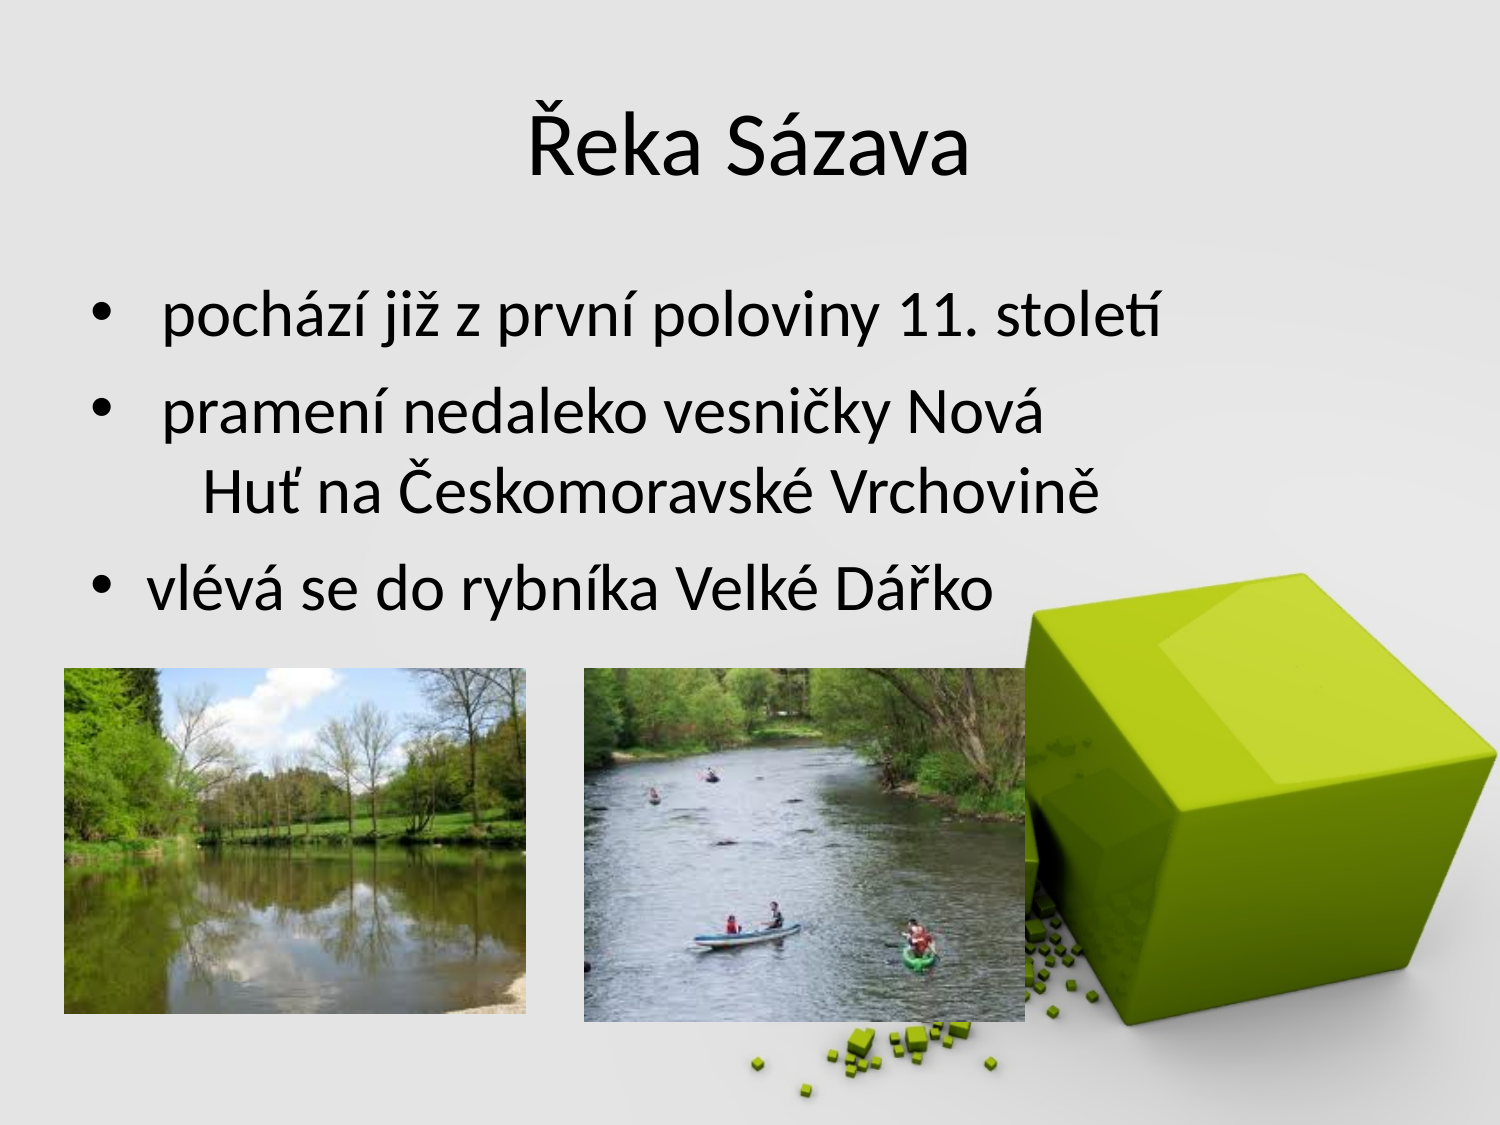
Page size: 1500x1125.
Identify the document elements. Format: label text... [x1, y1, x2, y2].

list pochází již z první poloviny 11. století pramení nedaleko vesničky Nová Huť na Českomoravské Vrchovině vlévá se do rybníka Velké Dářko [75, 262, 1426, 1005]
title Řeka Sázava [75, 45, 1426, 233]
picture [64, 668, 526, 1014]
picture [584, 668, 1025, 1022]
